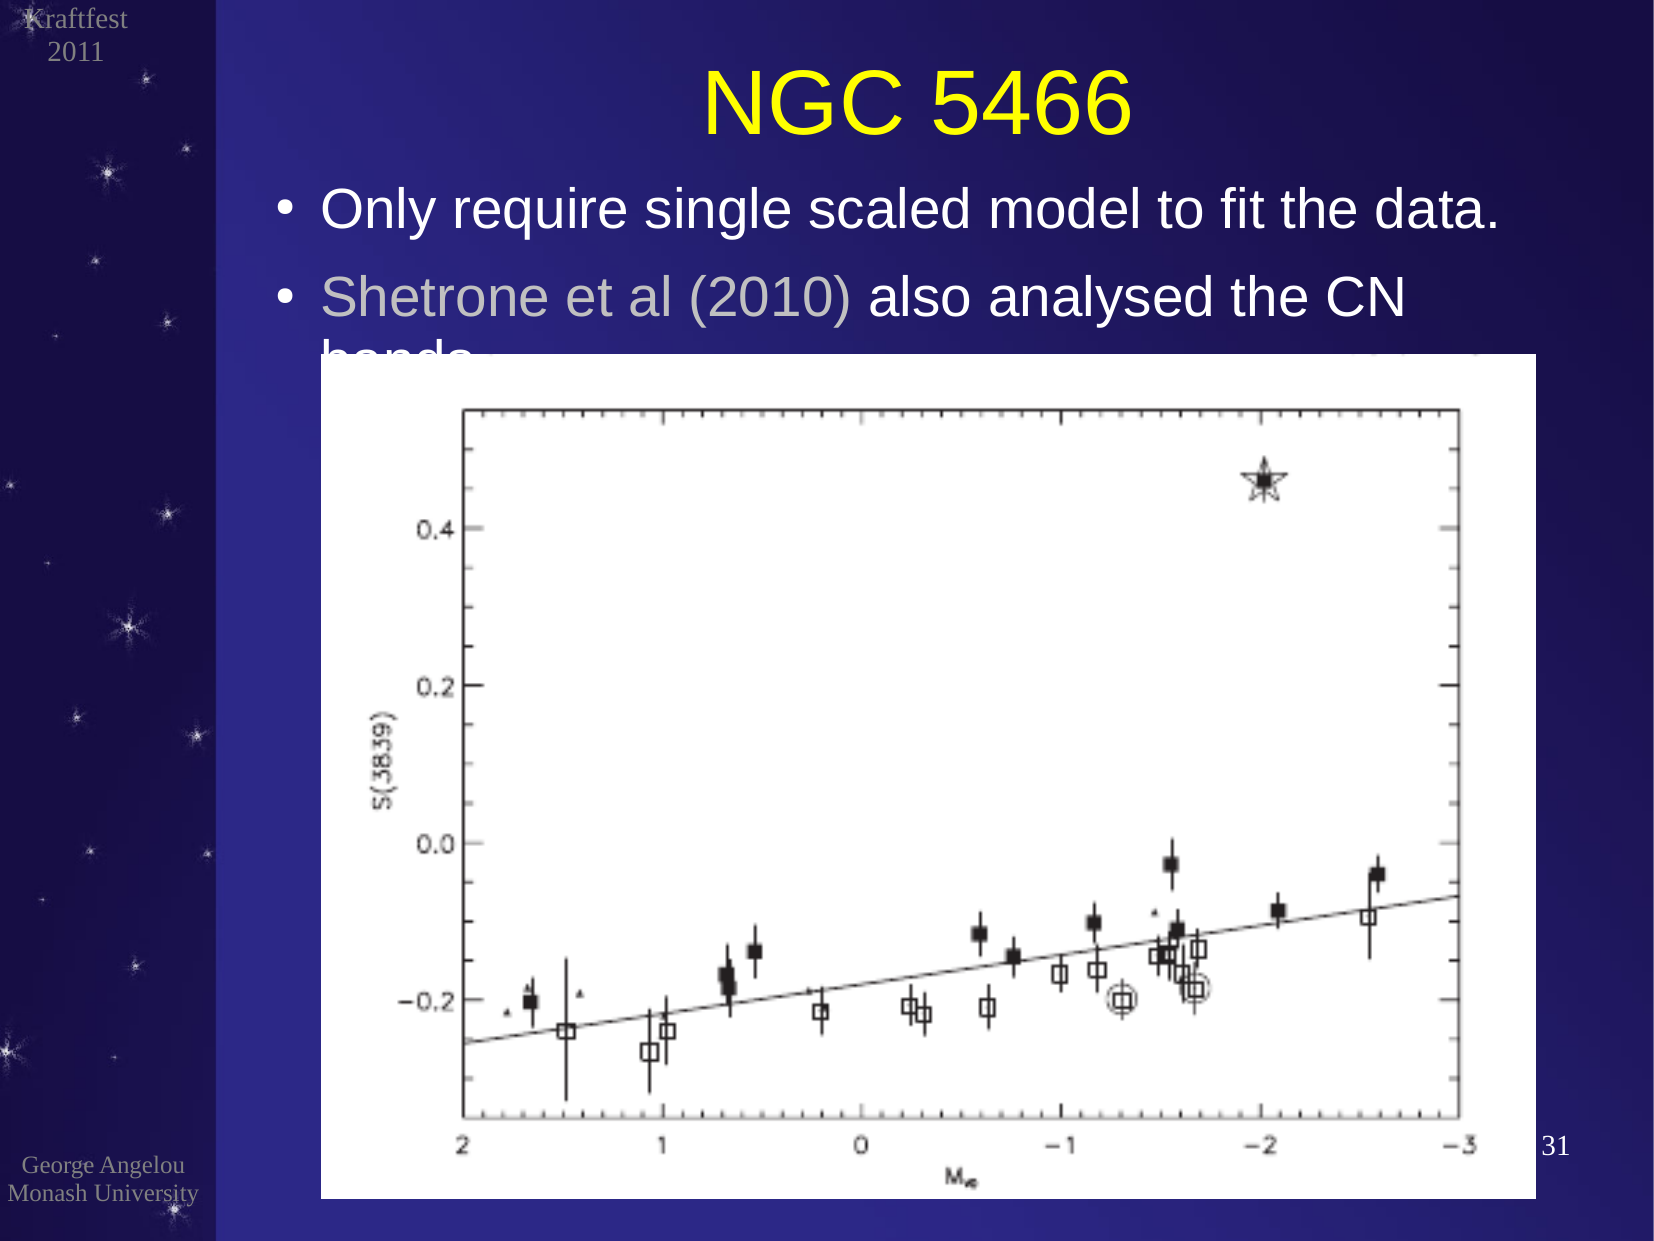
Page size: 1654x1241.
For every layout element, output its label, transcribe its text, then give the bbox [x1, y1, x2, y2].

picture [0, 0, 1654, 1241]
list Only require single scaled model to fit the data. Shetrone et al (2010) also analysed the CN bands. [259, 177, 1565, 419]
title NGC 5466 [265, 0, 1571, 207]
